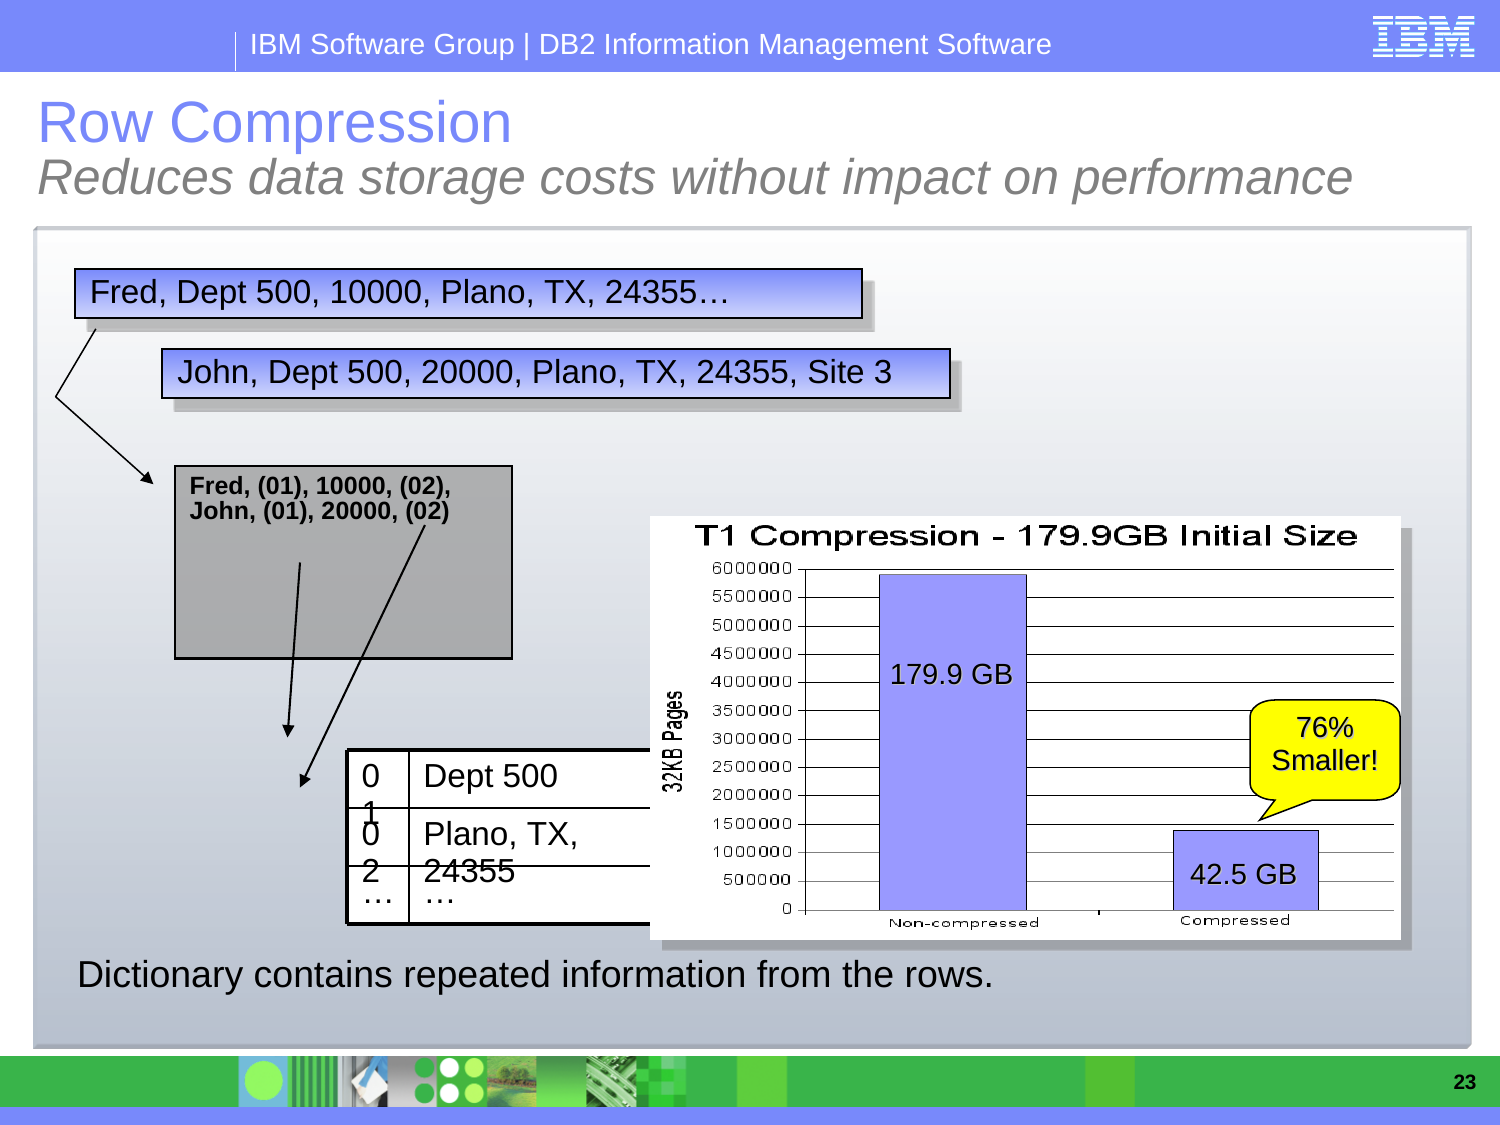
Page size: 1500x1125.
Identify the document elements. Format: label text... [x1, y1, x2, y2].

text_box Dept 500 [410, 752, 650, 807]
text_box 76% Smaller! [1250, 699, 1401, 821]
text_box 42.5 GB [1175, 849, 1313, 899]
text_box Plano, TX, 24355 [410, 809, 650, 865]
text_box 01 [349, 752, 408, 807]
text_box 179.9 GB [874, 650, 1029, 699]
text_box Fred, (01), 10000, (02), John, (01), 20000, (02) [174, 466, 513, 659]
picture [0, 1056, 1500, 1107]
text_box … [410, 867, 650, 922]
text_box Fred, Dept 500, 10000, Plano, TX, 24355… [74, 269, 863, 318]
text_box … [444, 867, 453, 875]
text_box John, Dept 500, 20000, Plano, TX, 24355, Site 3 [162, 348, 950, 398]
text_box … [349, 867, 408, 922]
text_box 02 [365, 824, 375, 843]
text_box 02 [349, 809, 408, 865]
text_box Dictionary contains repeated information from the rows. [62, 950, 1322, 1004]
title Row Compression Reduces data storage costs without impact on performance [22, 83, 1388, 217]
picture [650, 516, 1401, 940]
